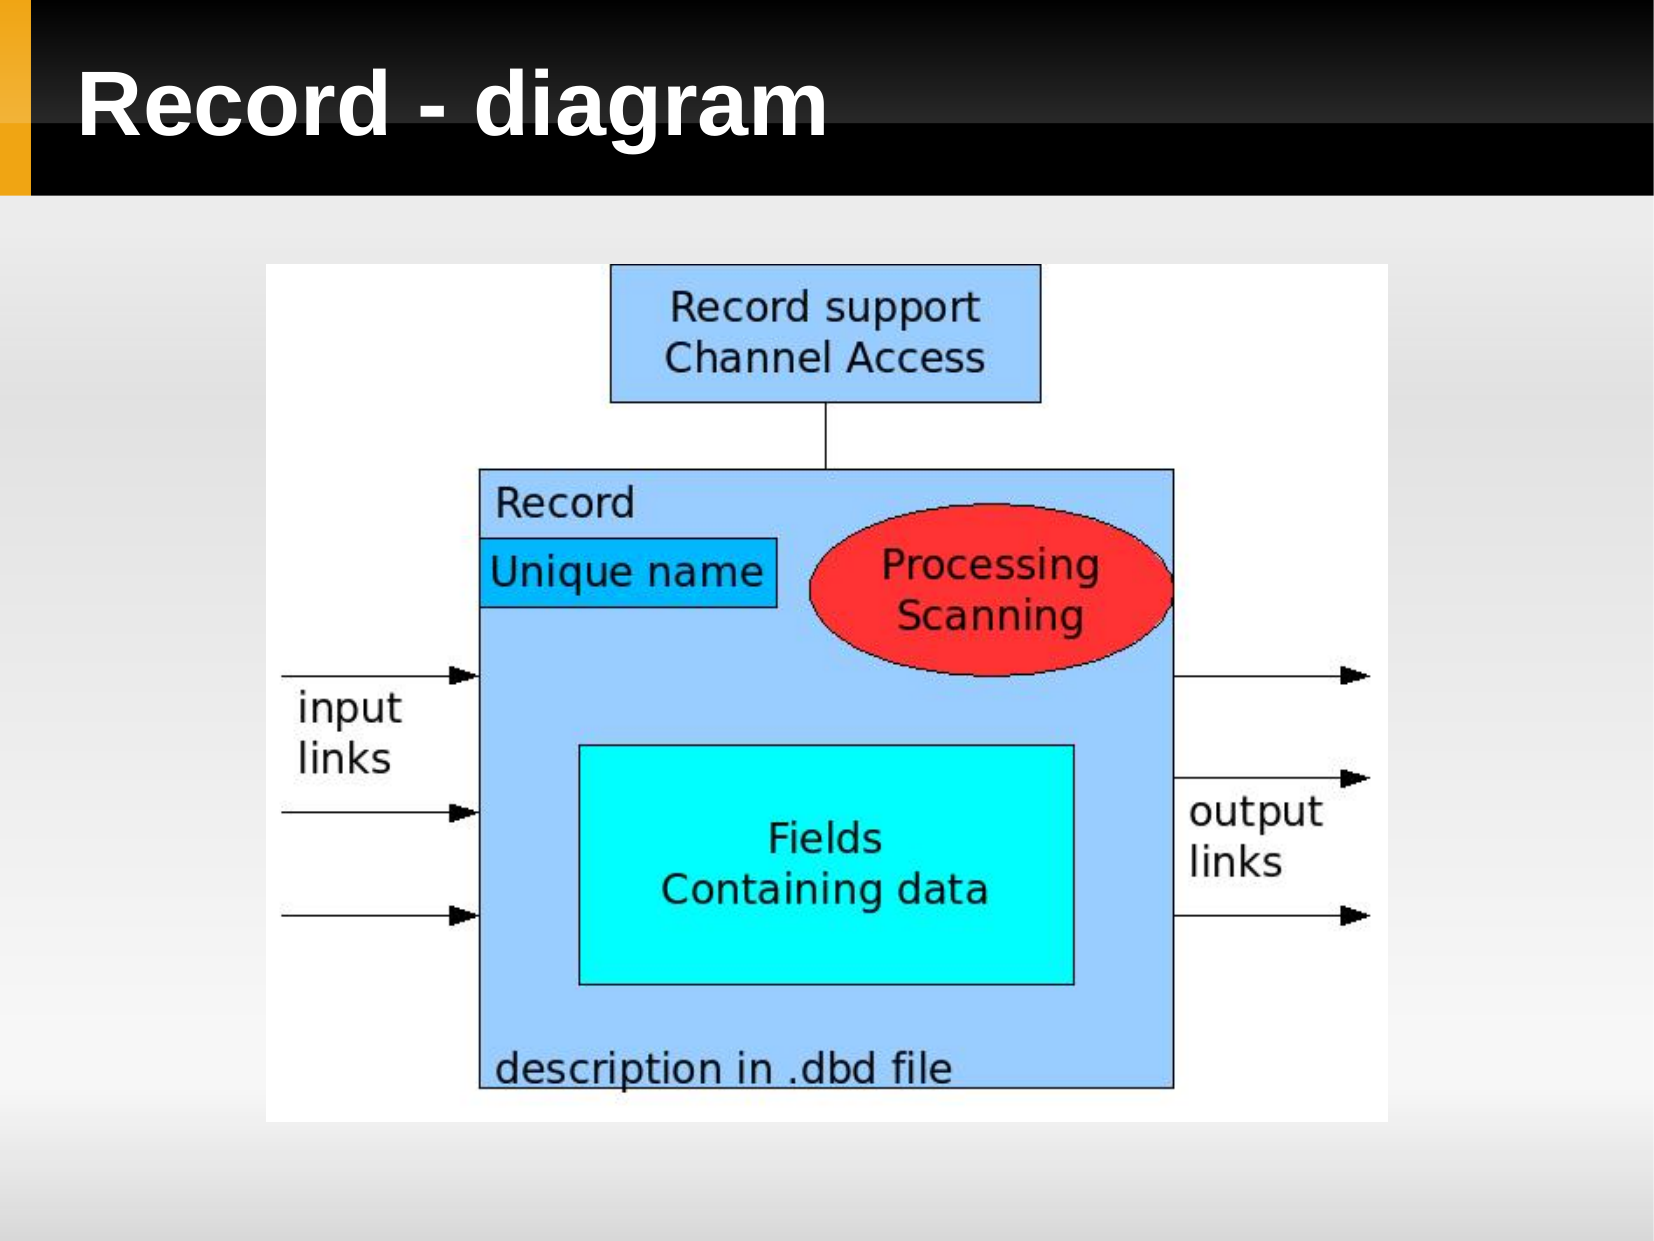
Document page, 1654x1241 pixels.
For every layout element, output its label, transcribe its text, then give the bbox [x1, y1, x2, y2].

picture [0, 0, 1654, 1241]
title Record - diagram [76, 0, 1565, 208]
